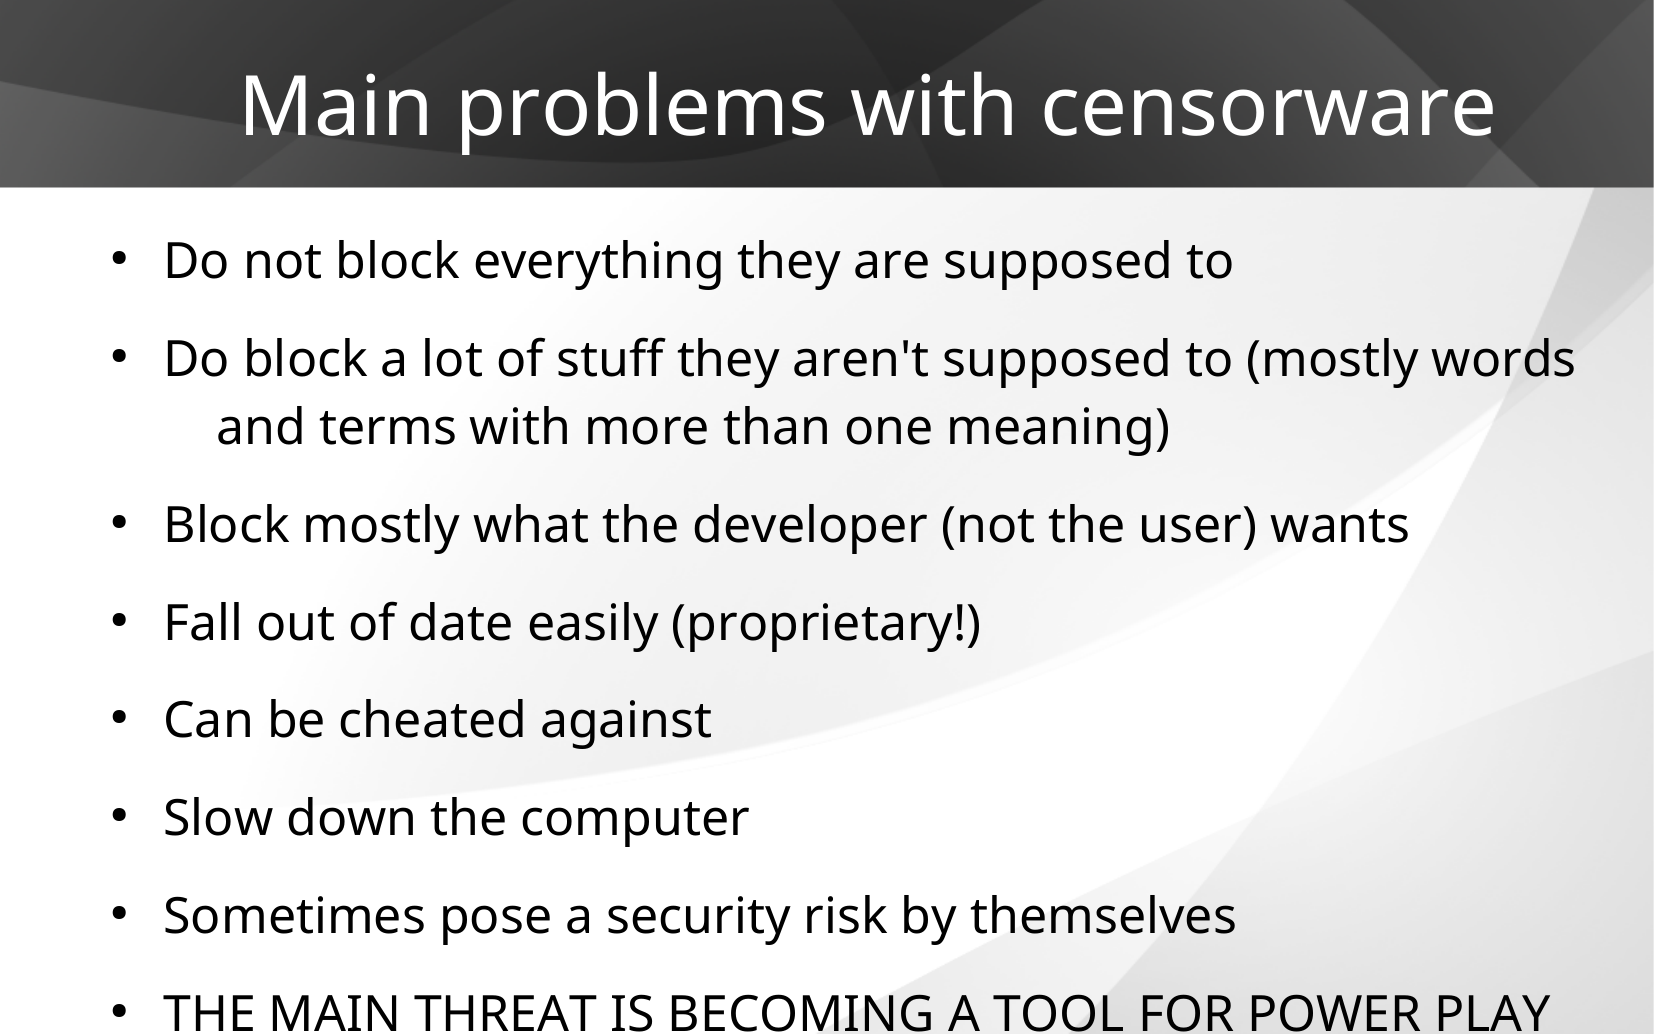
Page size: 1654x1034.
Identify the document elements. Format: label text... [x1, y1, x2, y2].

list Do not block everything they are supposed to Do block a lot of stuff they aren't supposed to (mostly words and terms with more than one meaning) Block mostly what the developer (not the user) wants Fall out of date easily (proprietary!) Can be cheated against Slow down the computer Sometimes pose a security risk by themselves THE MAIN THREAT IS BECOMING A TOOL FOR POWER PLAY [75, 225, 1613, 1026]
title Main problems with censorware [124, 0, 1613, 208]
picture [0, 0, 1654, 1034]
